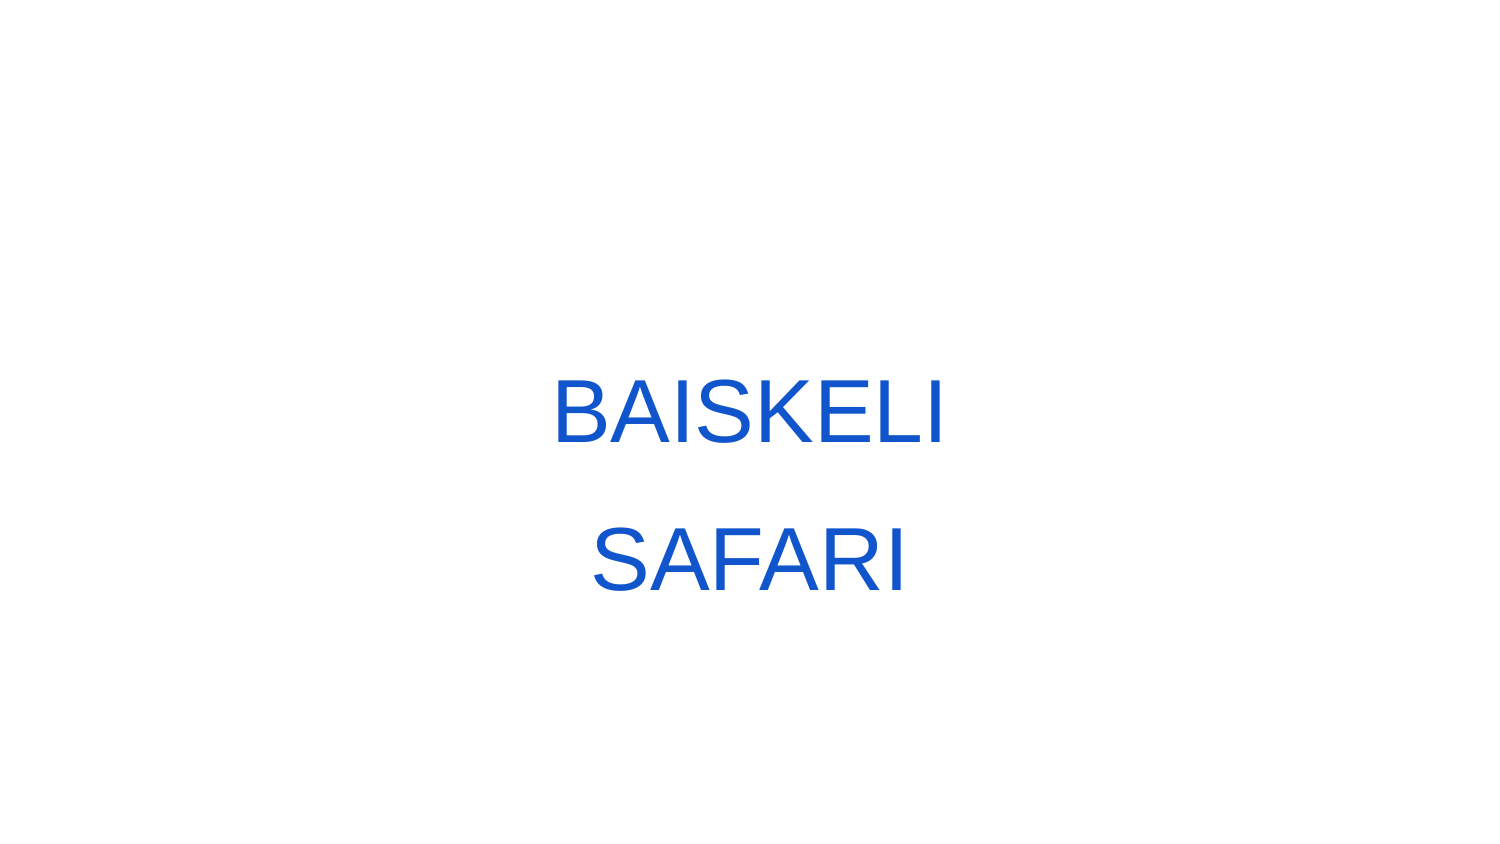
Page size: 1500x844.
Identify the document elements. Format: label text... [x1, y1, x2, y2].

list BAISKELI SAFARI [51, 189, 1449, 750]
